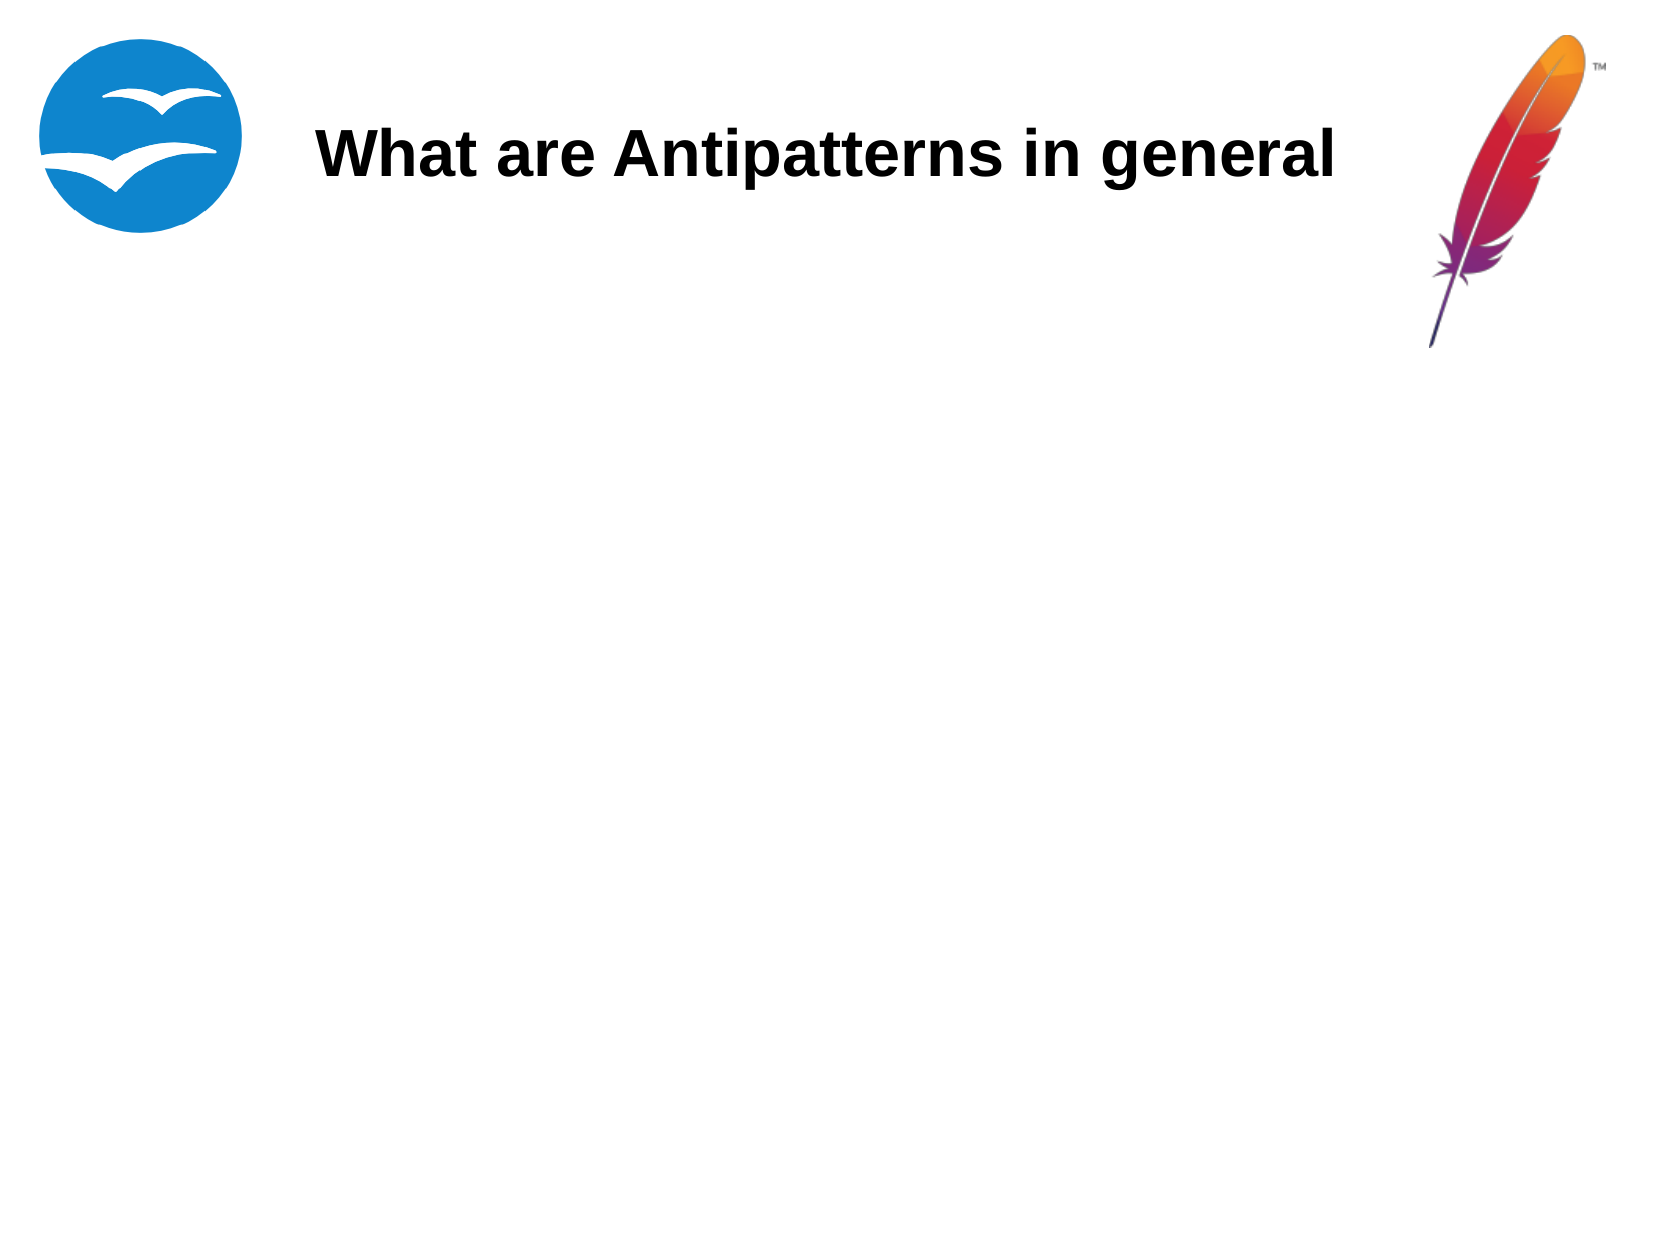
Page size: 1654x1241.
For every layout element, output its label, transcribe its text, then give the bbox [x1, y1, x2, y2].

picture [1429, 35, 1606, 348]
title What are Antipatterns in general [271, 49, 1429, 257]
picture [11, 11, 271, 260]
